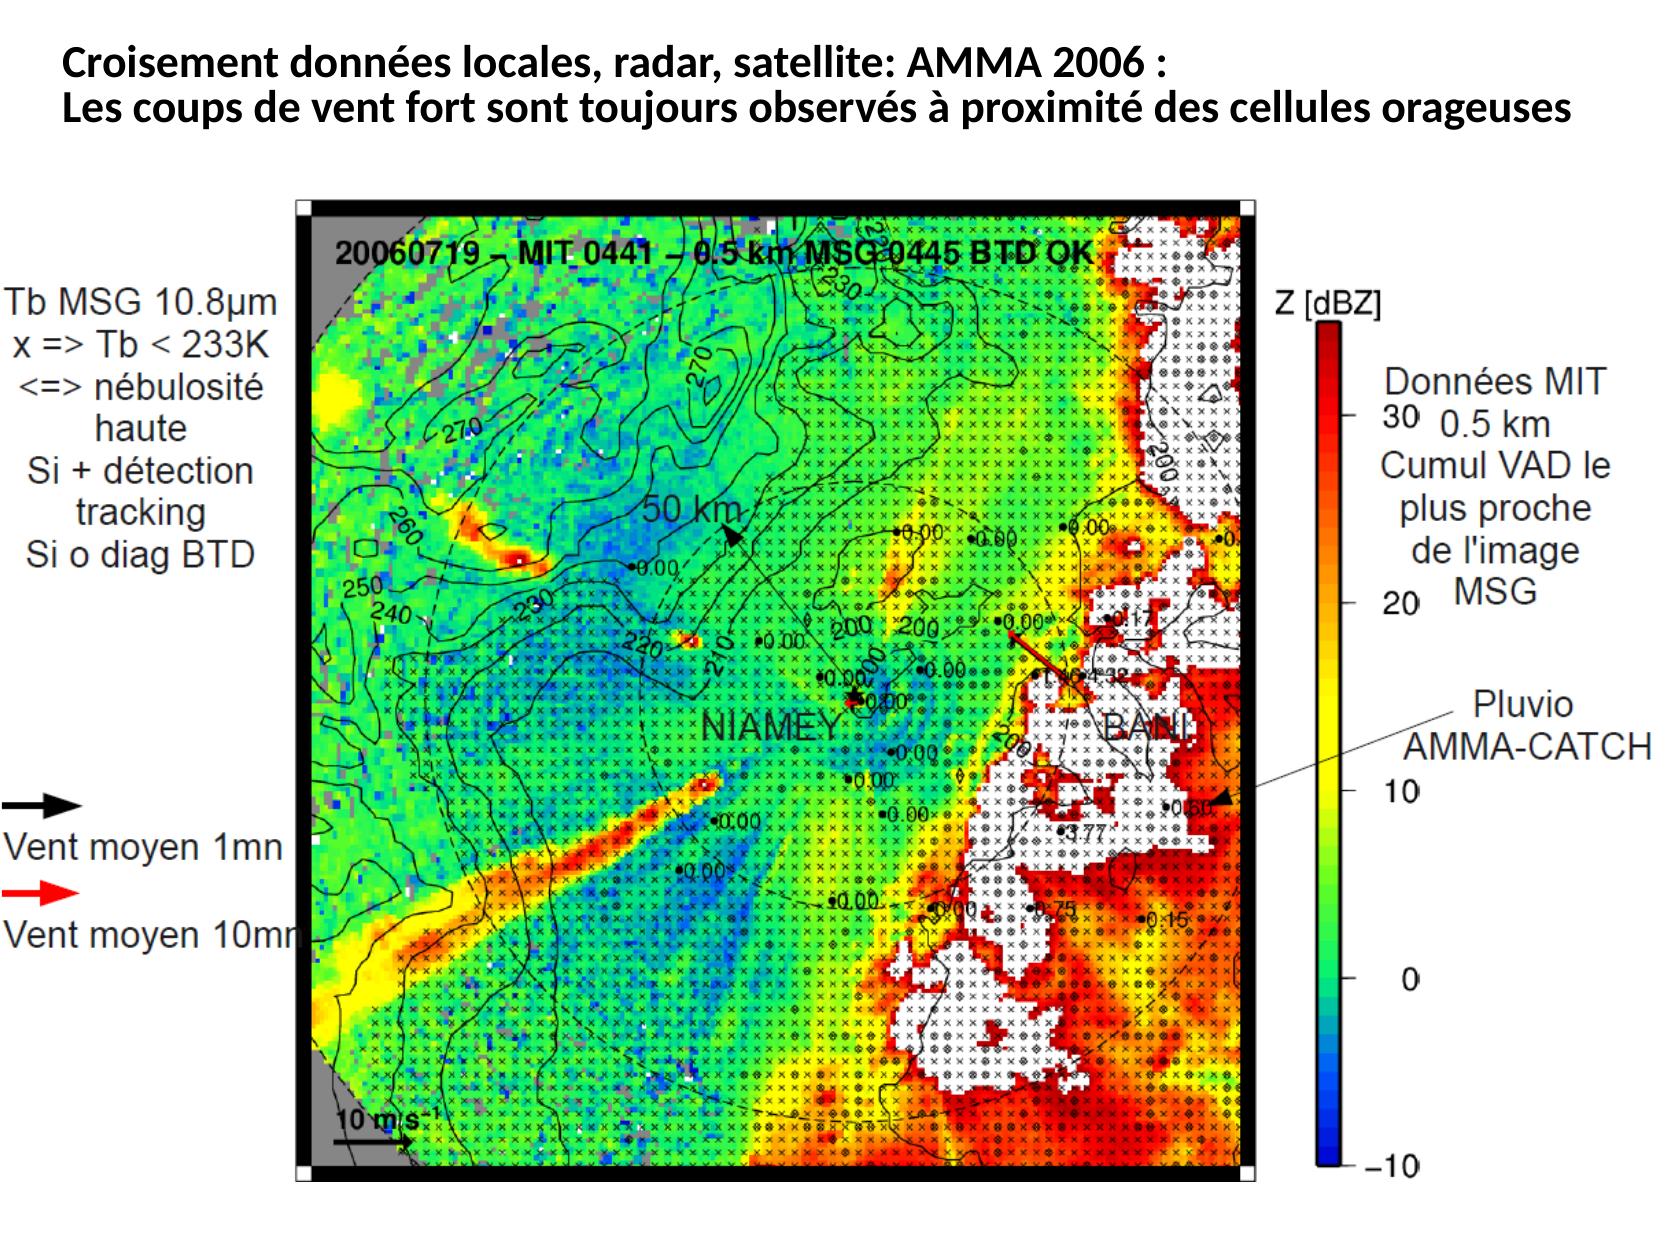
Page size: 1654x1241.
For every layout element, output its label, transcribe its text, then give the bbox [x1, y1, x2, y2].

text_box Croisement données locales, radar, satellite: AMMA 2006 : Les coups de vent fort sont toujours observés à proximité des cellules orageuses [47, 35, 1595, 162]
picture [1, 165, 1654, 1182]
